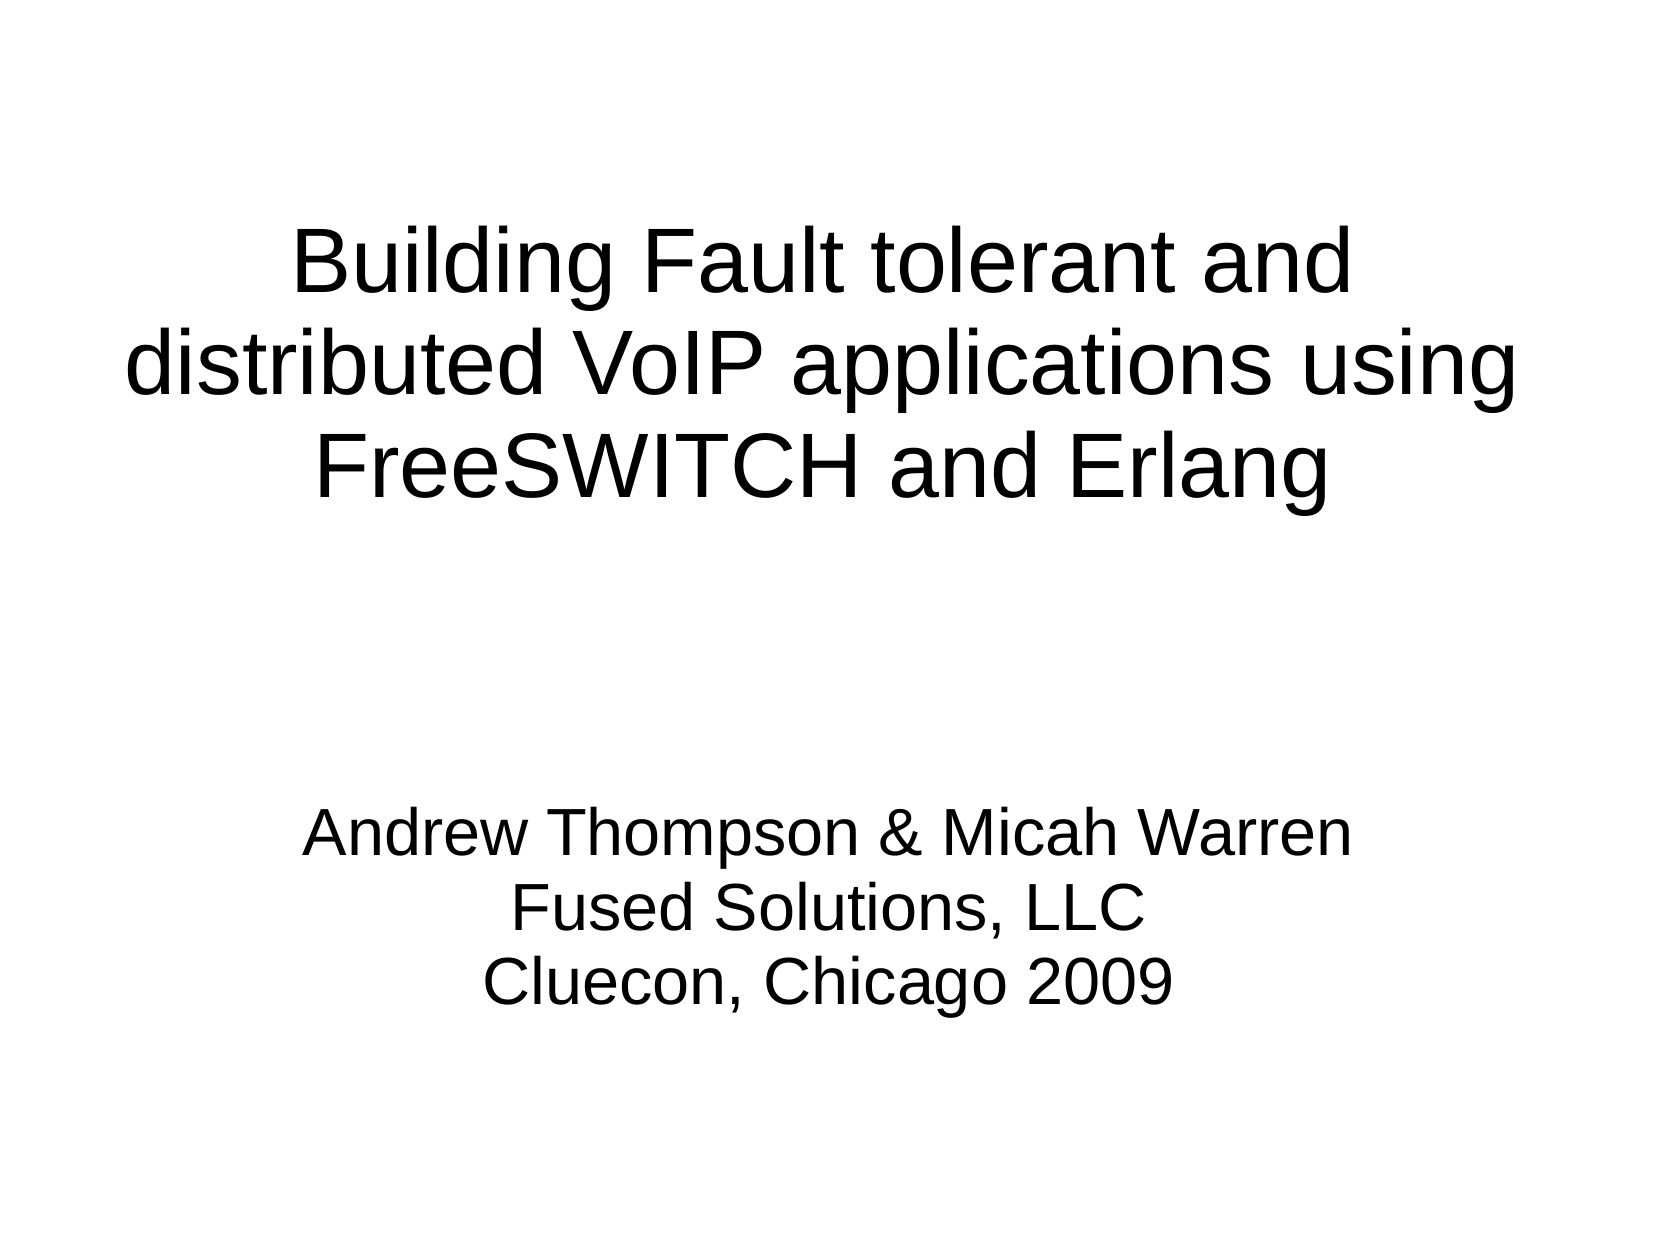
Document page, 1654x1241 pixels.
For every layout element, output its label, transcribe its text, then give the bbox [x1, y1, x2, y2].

title Building Fault tolerant and distributed VoIP applications using FreeSWITCH and Erlang [79, 209, 1568, 517]
subtitle Andrew Thompson & Micah Warren Fused Solutions, LLC Cluecon, Chicago 2009 [82, 712, 1576, 1102]
